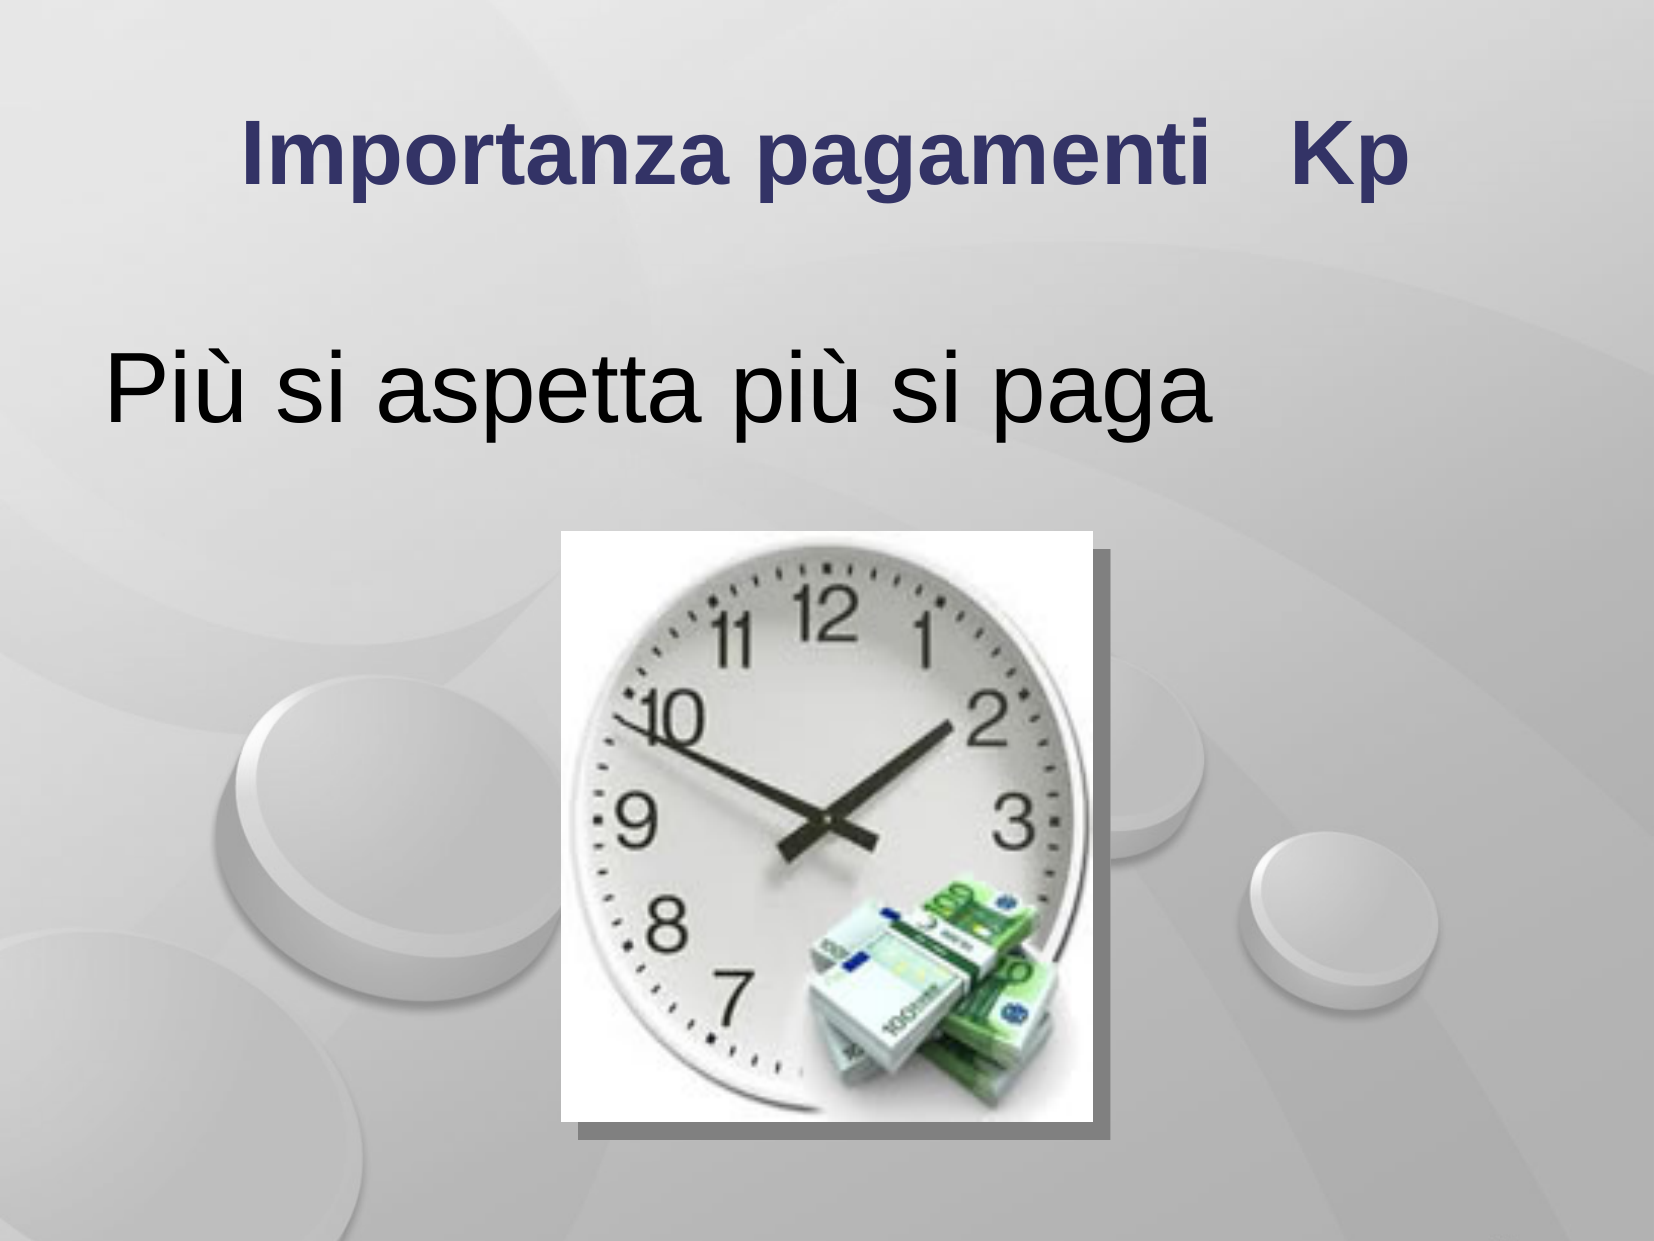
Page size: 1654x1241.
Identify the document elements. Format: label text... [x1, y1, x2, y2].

picture [0, 0, 1654, 1241]
text_box Più si aspetta più si paga [88, 324, 1536, 452]
title Importanza pagamenti Kp [82, 56, 1571, 250]
